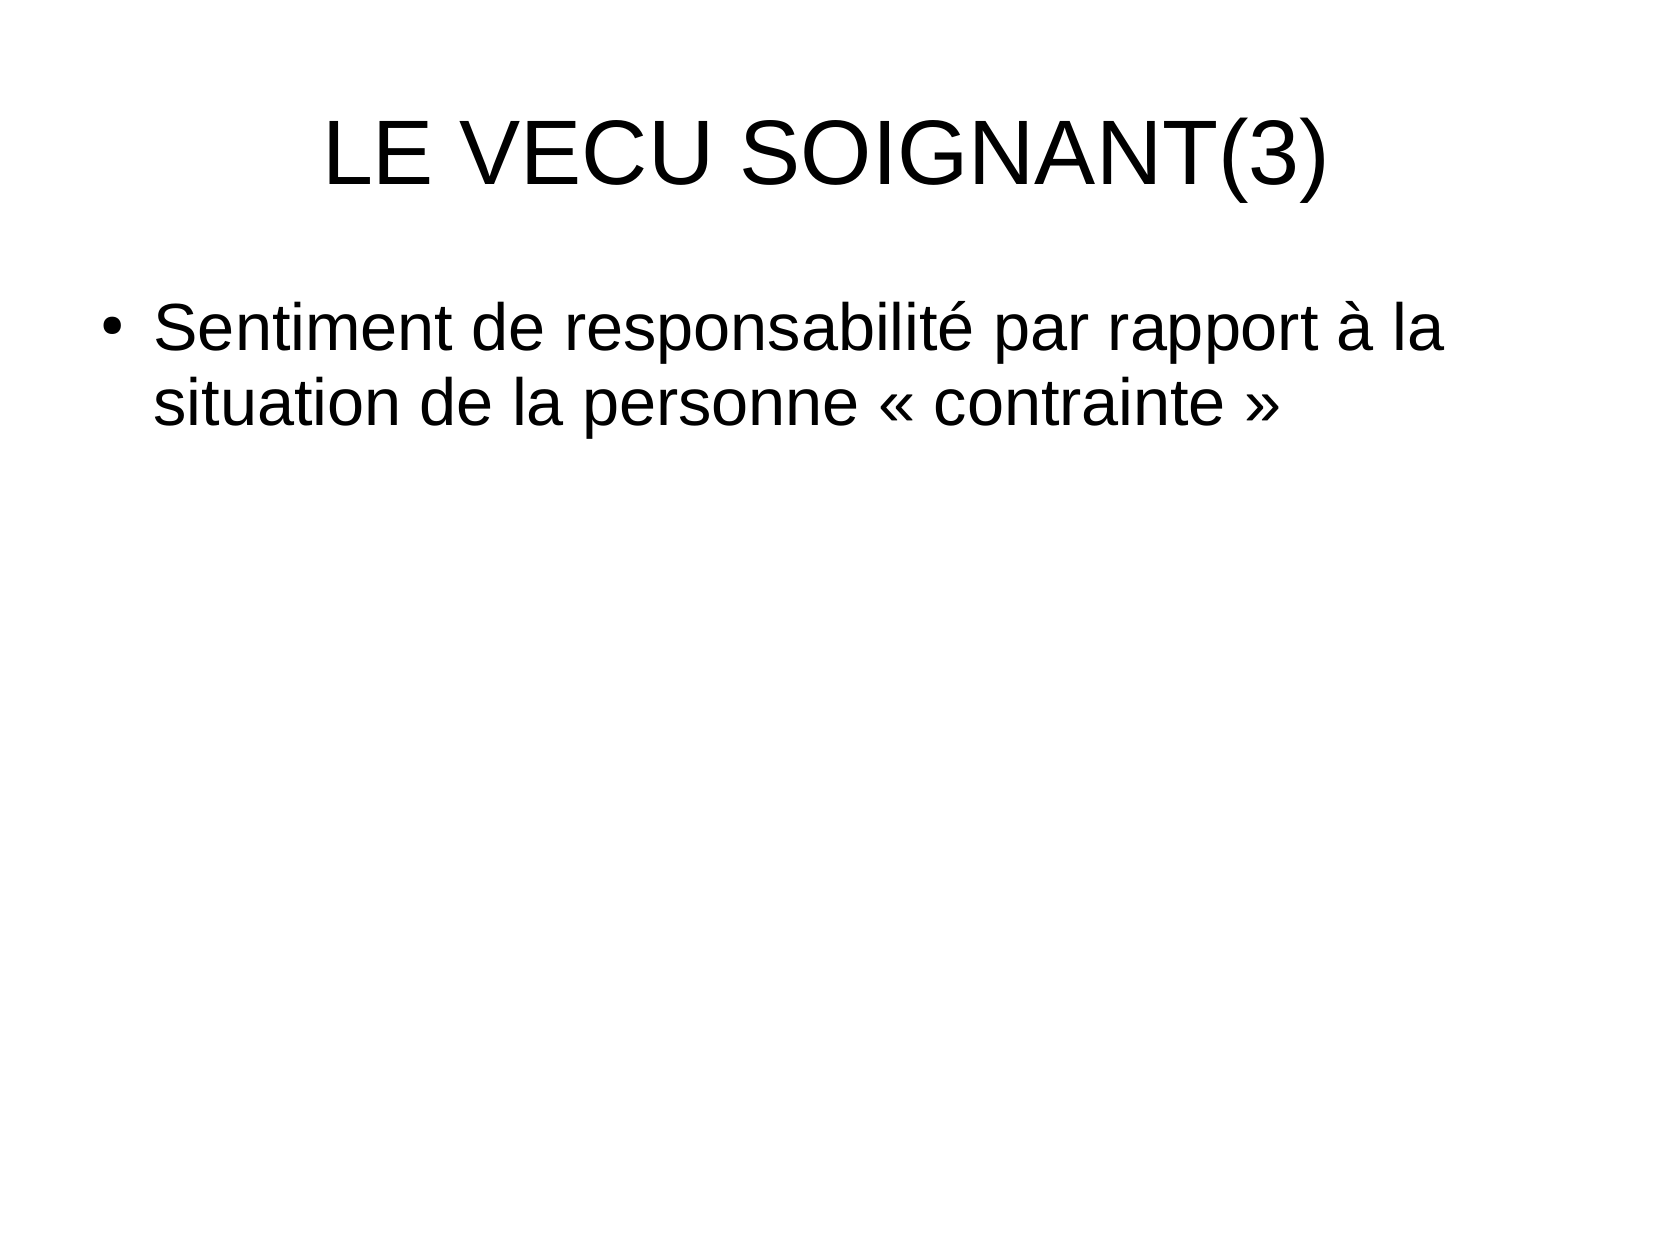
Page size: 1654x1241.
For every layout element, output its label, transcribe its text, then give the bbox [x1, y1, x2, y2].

list Sentiment de responsabilité par rapport à la situation de la personne « contrainte » [82, 290, 1571, 1109]
title LE VECU SOIGNANT(3) [82, 49, 1571, 257]
